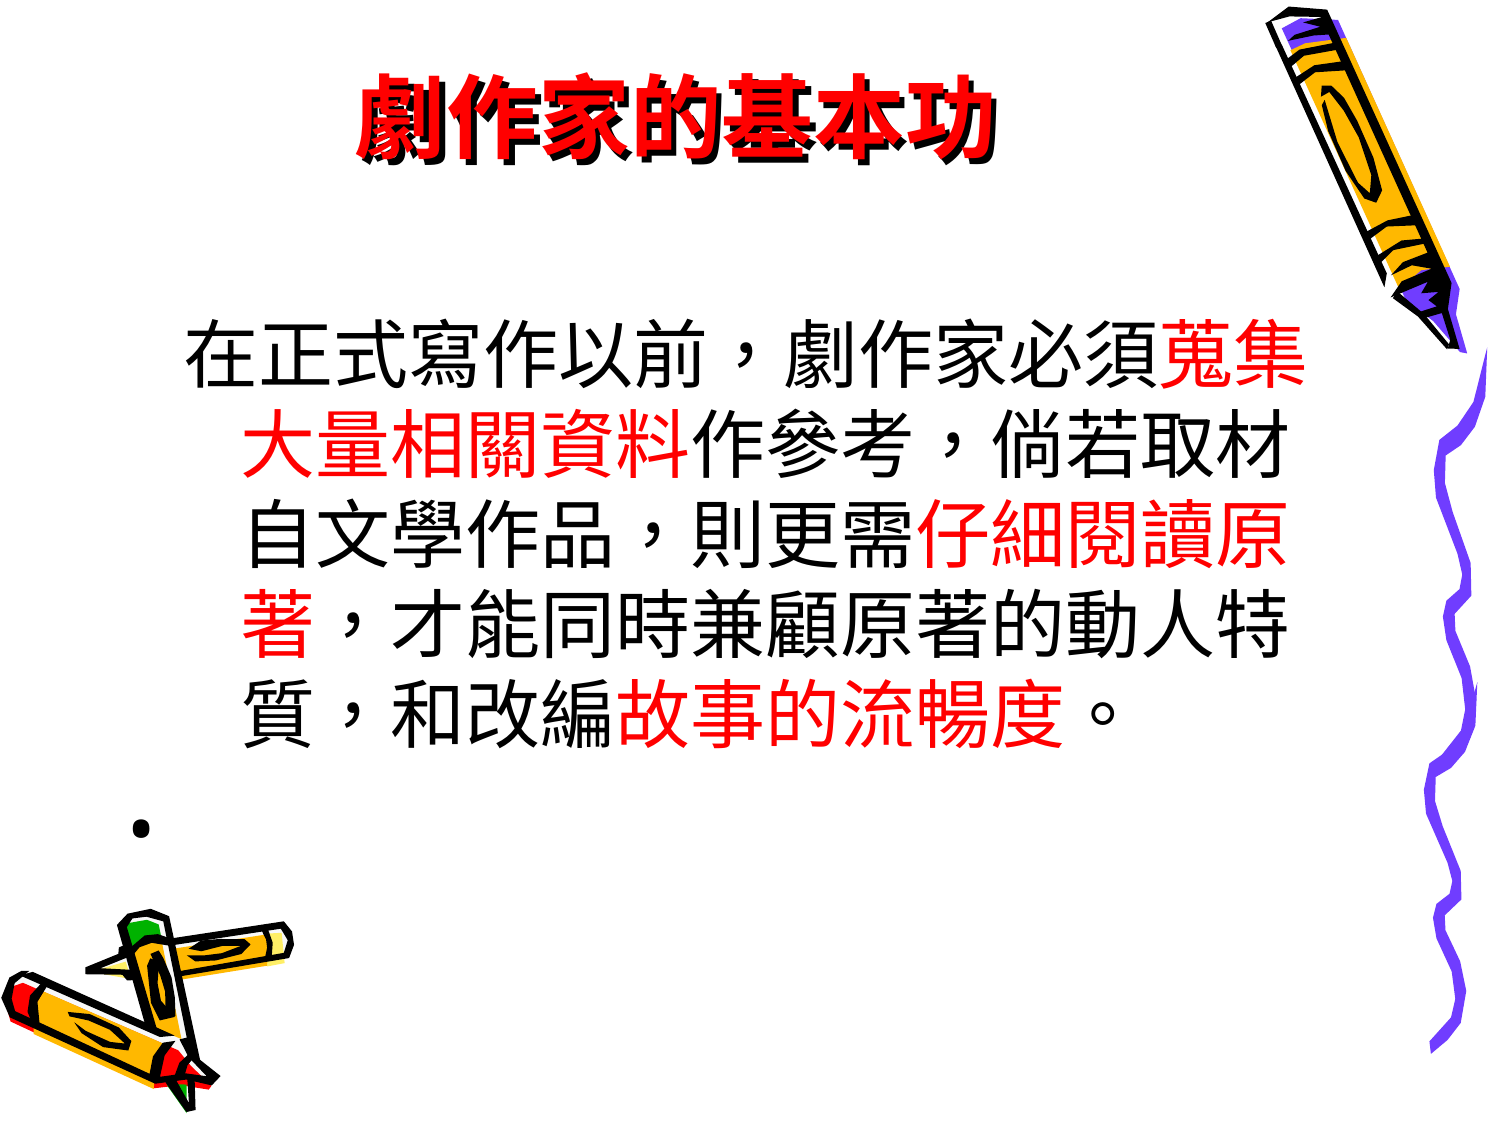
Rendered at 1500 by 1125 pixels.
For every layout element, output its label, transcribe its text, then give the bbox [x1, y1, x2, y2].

list 在正式寫作以前，劇作家必須蒐集大量相關資料作參考，倘若取材自文學作品，則更需仔細閱讀原著，才能同時兼顧原著的動人特質，和改編故事的流暢度。 [112, 299, 1375, 901]
title 劇作家的基本功 [112, 24, 1240, 288]
